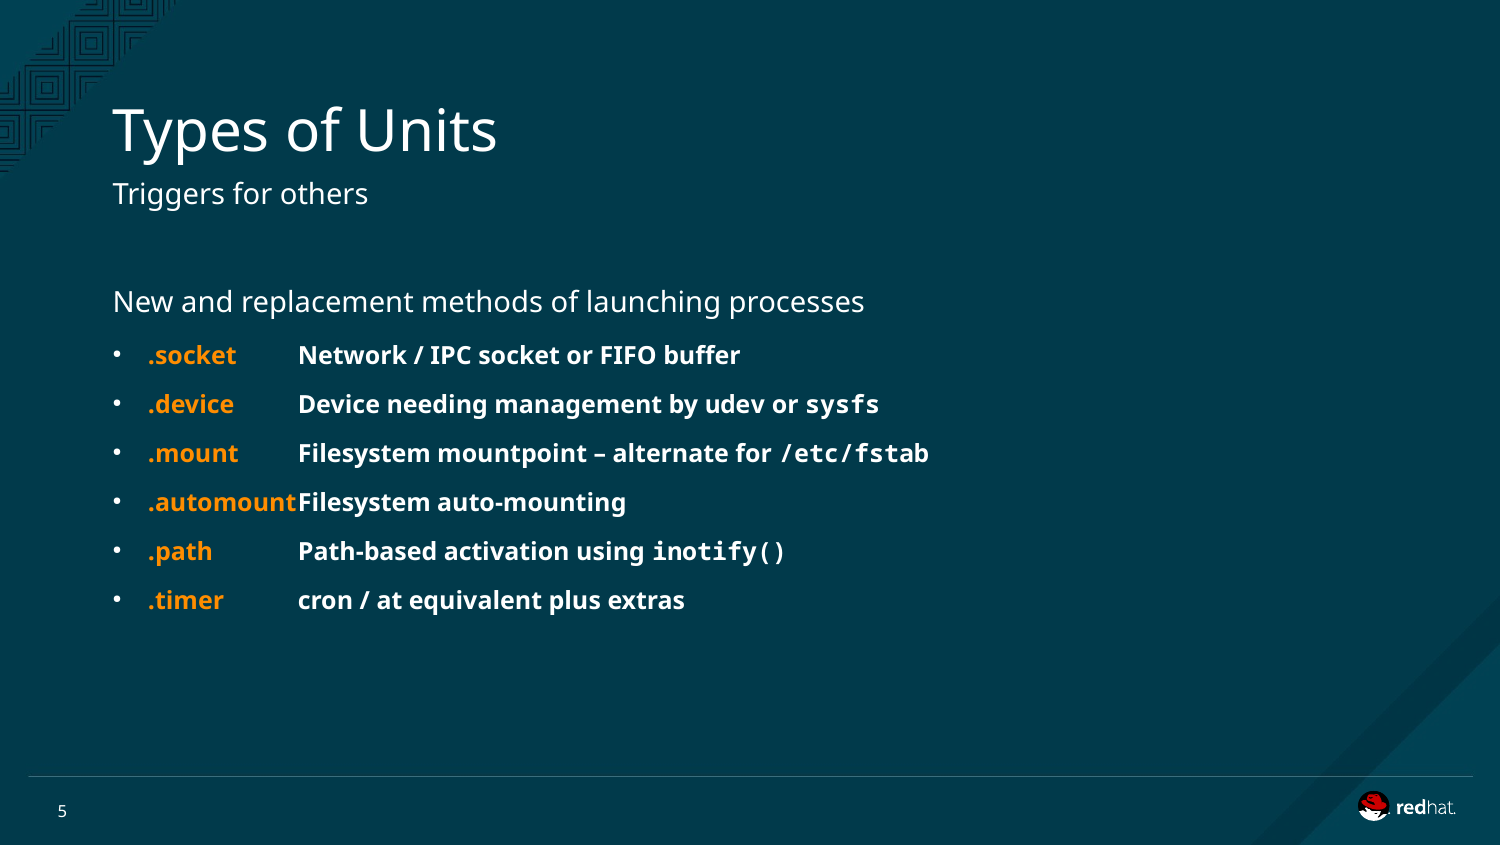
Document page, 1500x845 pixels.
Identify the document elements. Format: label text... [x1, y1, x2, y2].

text_box New and replacement methods of launching processes [112, 281, 1388, 319]
picture [99, 38, 103, 49]
subtitle Triggers for others [112, 173, 1388, 237]
text_box .socket Network / IPC socket or FIFO buffer .device Device needing management by udev or sysfs .mount Filesystem mountpoint – alternate for /etc/fstab .automount Filesystem auto-mounting .path Path-based activation using inotify() .timer cron / at equivalent plus extras [112, 337, 1136, 651]
title Types of Units [112, 0, 1388, 169]
